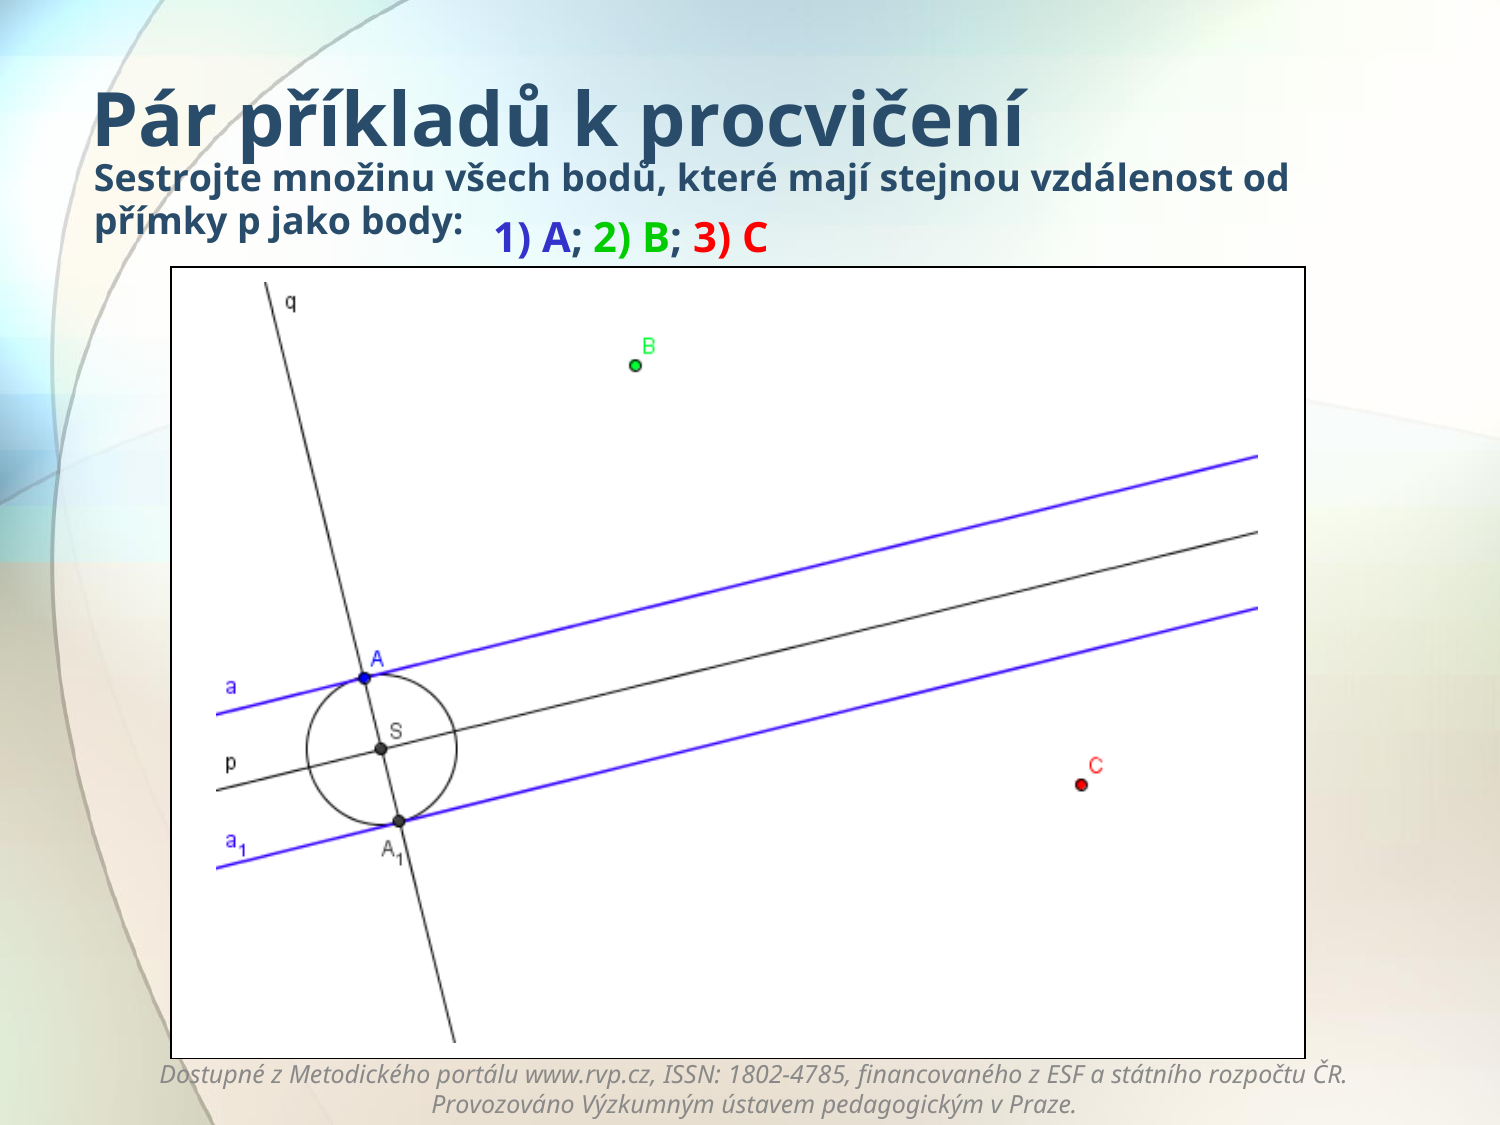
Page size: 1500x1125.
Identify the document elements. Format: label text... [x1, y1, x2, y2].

text_box [171, 267, 1306, 1059]
text_box Sestrojte množinu všech bodů, které mají stejnou vzdálenost od přímky p jako body: [79, 179, 1355, 220]
picture [0, 0, 1500, 1125]
title Pár příkladů k procvičení [76, 74, 1412, 177]
text_box 1) A; 2) B; 3) C [478, 212, 1176, 265]
